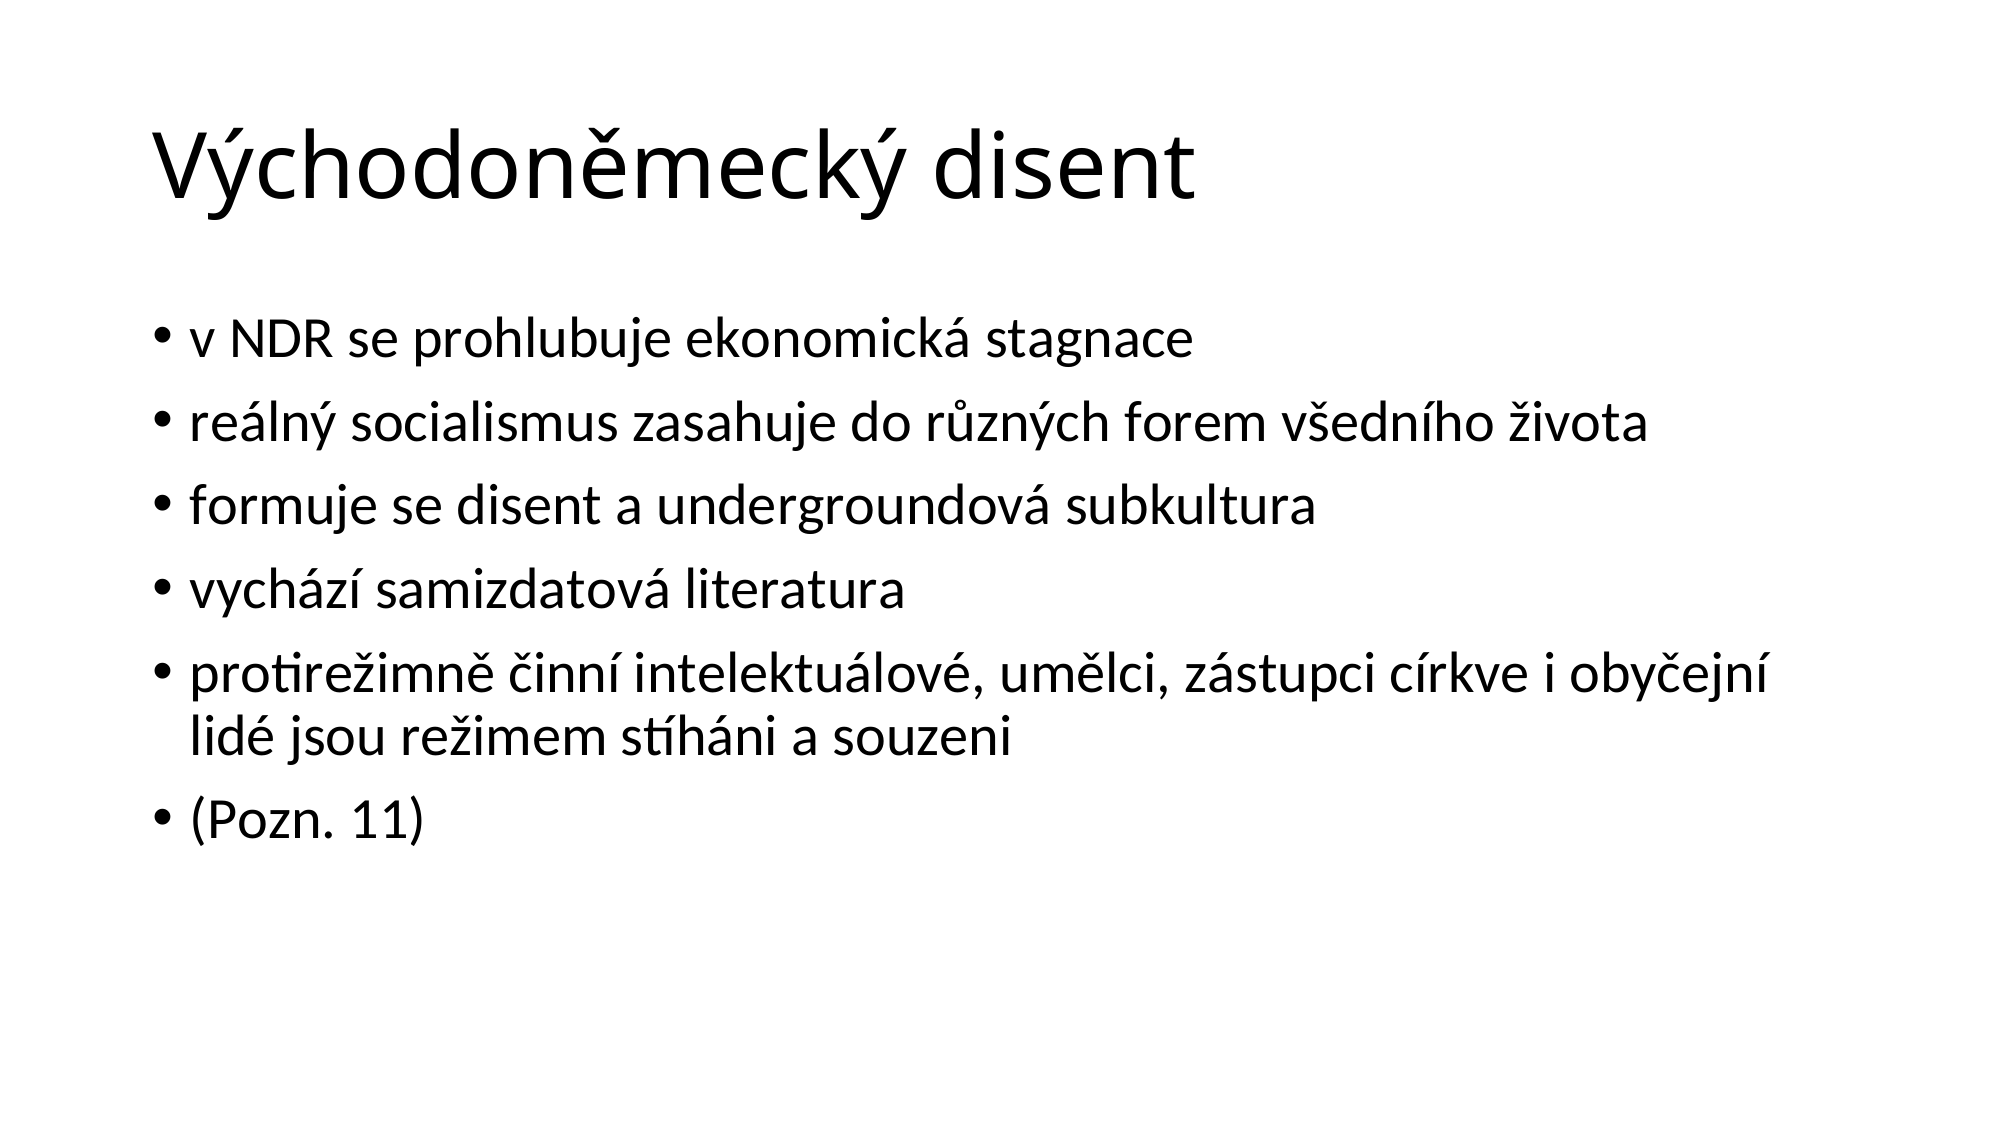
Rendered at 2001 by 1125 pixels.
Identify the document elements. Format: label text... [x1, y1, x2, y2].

title Východoněmecký disent [137, 59, 1863, 278]
list v NDR se prohlubuje ekonomická stagnace reálný socialismus zasahuje do různých forem všedního života formuje se disent a undergroundová subkultura vychází samizdatová literatura protirežimně činní intelektuálové, umělci, zástupci církve i obyčejní lidé jsou režimem stíháni a souzeni (Pozn. 11) [137, 299, 1863, 1014]
